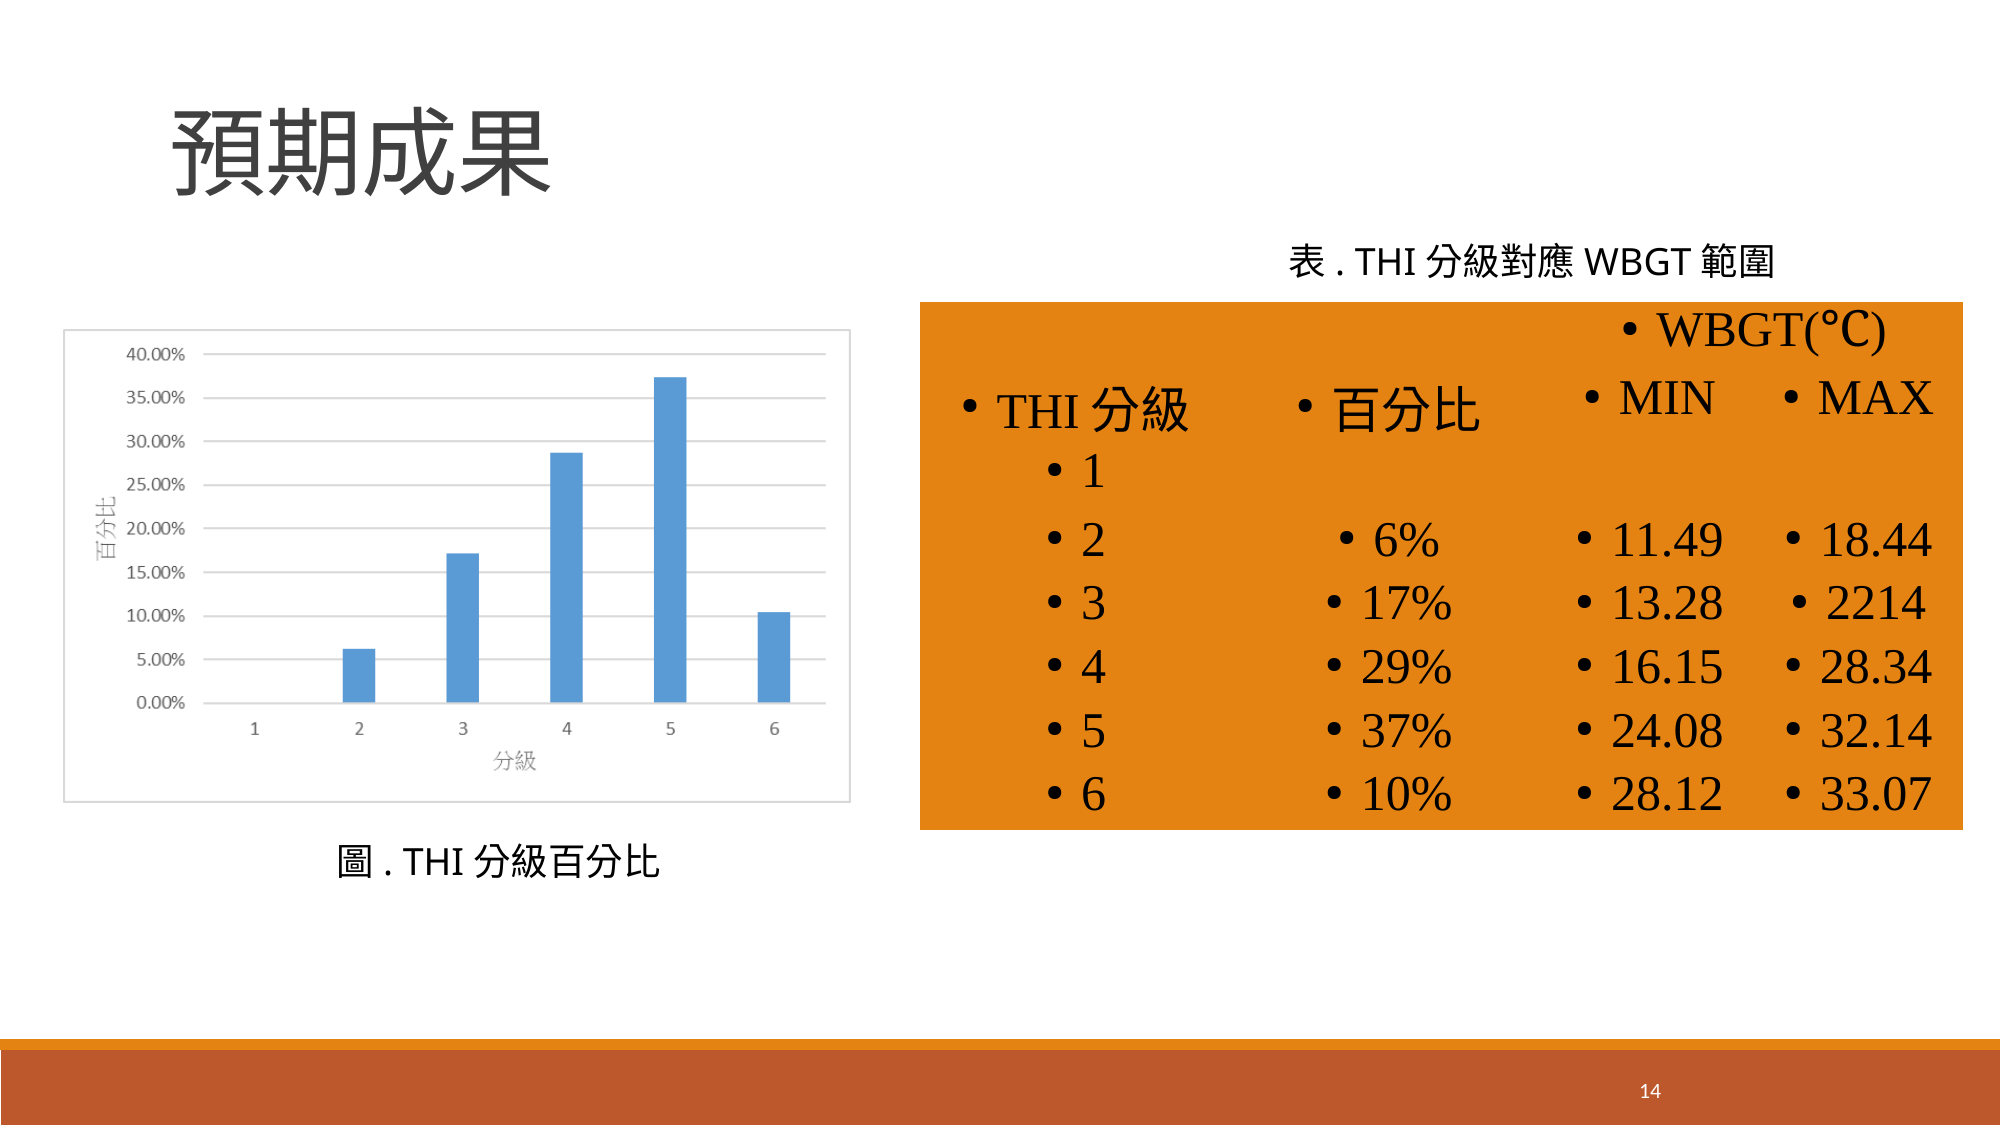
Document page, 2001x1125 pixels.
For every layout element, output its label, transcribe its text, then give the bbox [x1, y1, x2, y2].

table_cell 37% [1232, 703, 1545, 766]
table_cell 33.07 [1754, 766, 1963, 830]
text_box 14 [1624, 1059, 1840, 1120]
table_header [920, 302, 1232, 371]
table_cell 10% [1232, 766, 1545, 830]
table_cell 4 [920, 639, 1232, 703]
table_cell 1 [920, 443, 1232, 511]
table_cell [1754, 443, 1963, 511]
text_box 圖. THI分級百分比 [304, 830, 676, 890]
table_header [1232, 302, 1545, 371]
table_cell 18.44 [1754, 511, 1963, 575]
table_cell 2214 [1754, 575, 1963, 639]
table_cell 13.28 [1545, 575, 1754, 639]
picture [63, 329, 851, 803]
table_cell 32.14 [1754, 703, 1963, 766]
table_cell 24.08 [1545, 703, 1754, 766]
text_box 預期成果 [154, 84, 1805, 220]
table_cell 百分比 [1232, 371, 1545, 443]
table_cell 5 [920, 703, 1232, 766]
table_cell MAX [1754, 371, 1963, 443]
table_cell MIN [1545, 371, 1754, 443]
table_cell [1545, 443, 1754, 511]
table_cell [1232, 443, 1545, 511]
table_header WBGT(℃) [1545, 302, 1963, 371]
table_cell 3 [920, 575, 1232, 639]
table_cell 17% [1232, 575, 1545, 639]
table_cell 2 [920, 511, 1232, 575]
table_cell 11.49 [1545, 511, 1754, 575]
table_cell 29% [1232, 639, 1545, 703]
table_cell 28.34 [1754, 639, 1963, 703]
table_cell 6 [920, 766, 1232, 830]
text_box 表. THI分級對應WBGT範圍 [1274, 231, 1791, 291]
table_cell 16.15 [1545, 639, 1754, 703]
table_cell 28.12 [1545, 766, 1754, 830]
table_cell THI分級 [920, 371, 1232, 443]
table_cell 6% [1232, 511, 1545, 575]
